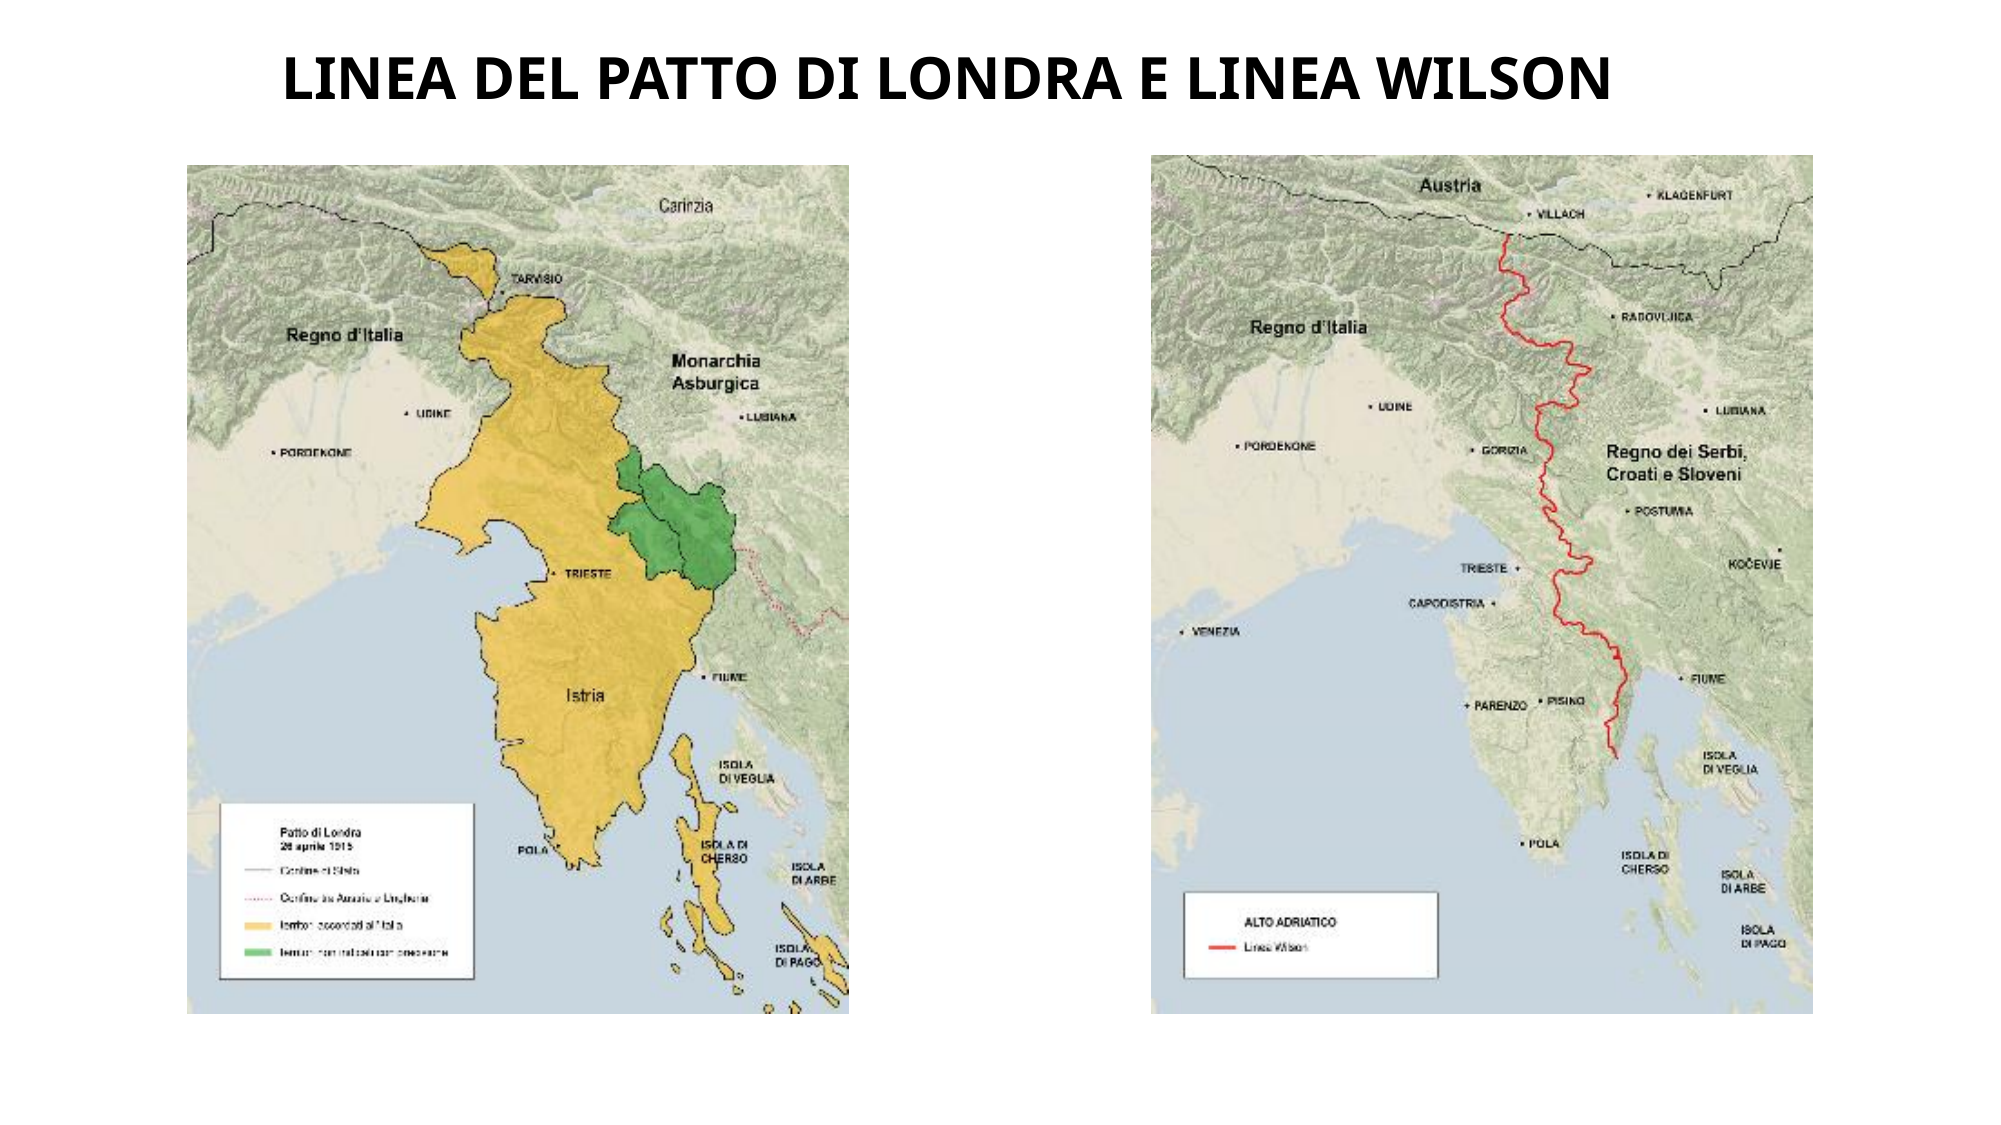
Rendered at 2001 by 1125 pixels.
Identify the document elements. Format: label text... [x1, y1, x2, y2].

picture [1151, 155, 1813, 1014]
picture [187, 165, 849, 1014]
title LINEA DEL PATTO DI LONDRA E LINEA WILSON [33, 19, 1863, 142]
